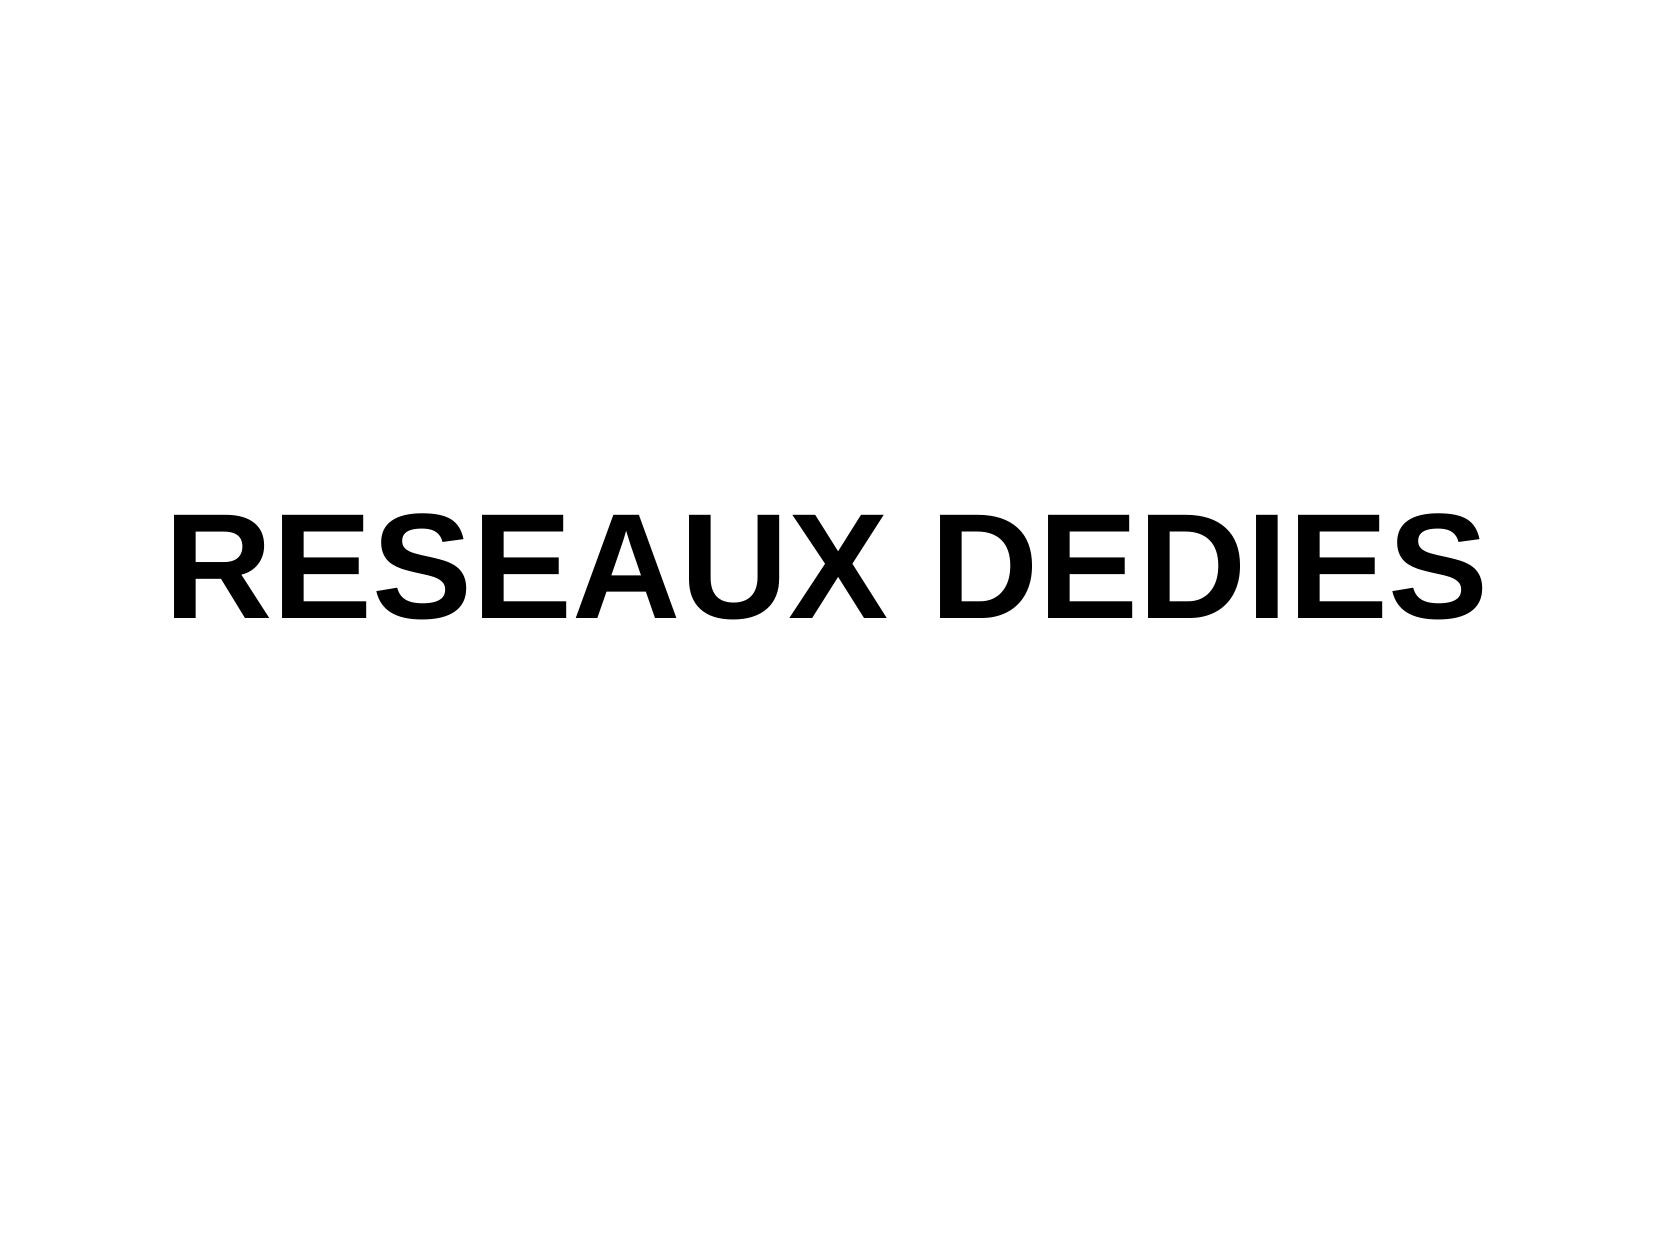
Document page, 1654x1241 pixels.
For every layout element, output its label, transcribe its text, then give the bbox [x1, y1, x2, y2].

title RESEAUX DEDIES [82, 462, 1571, 670]
